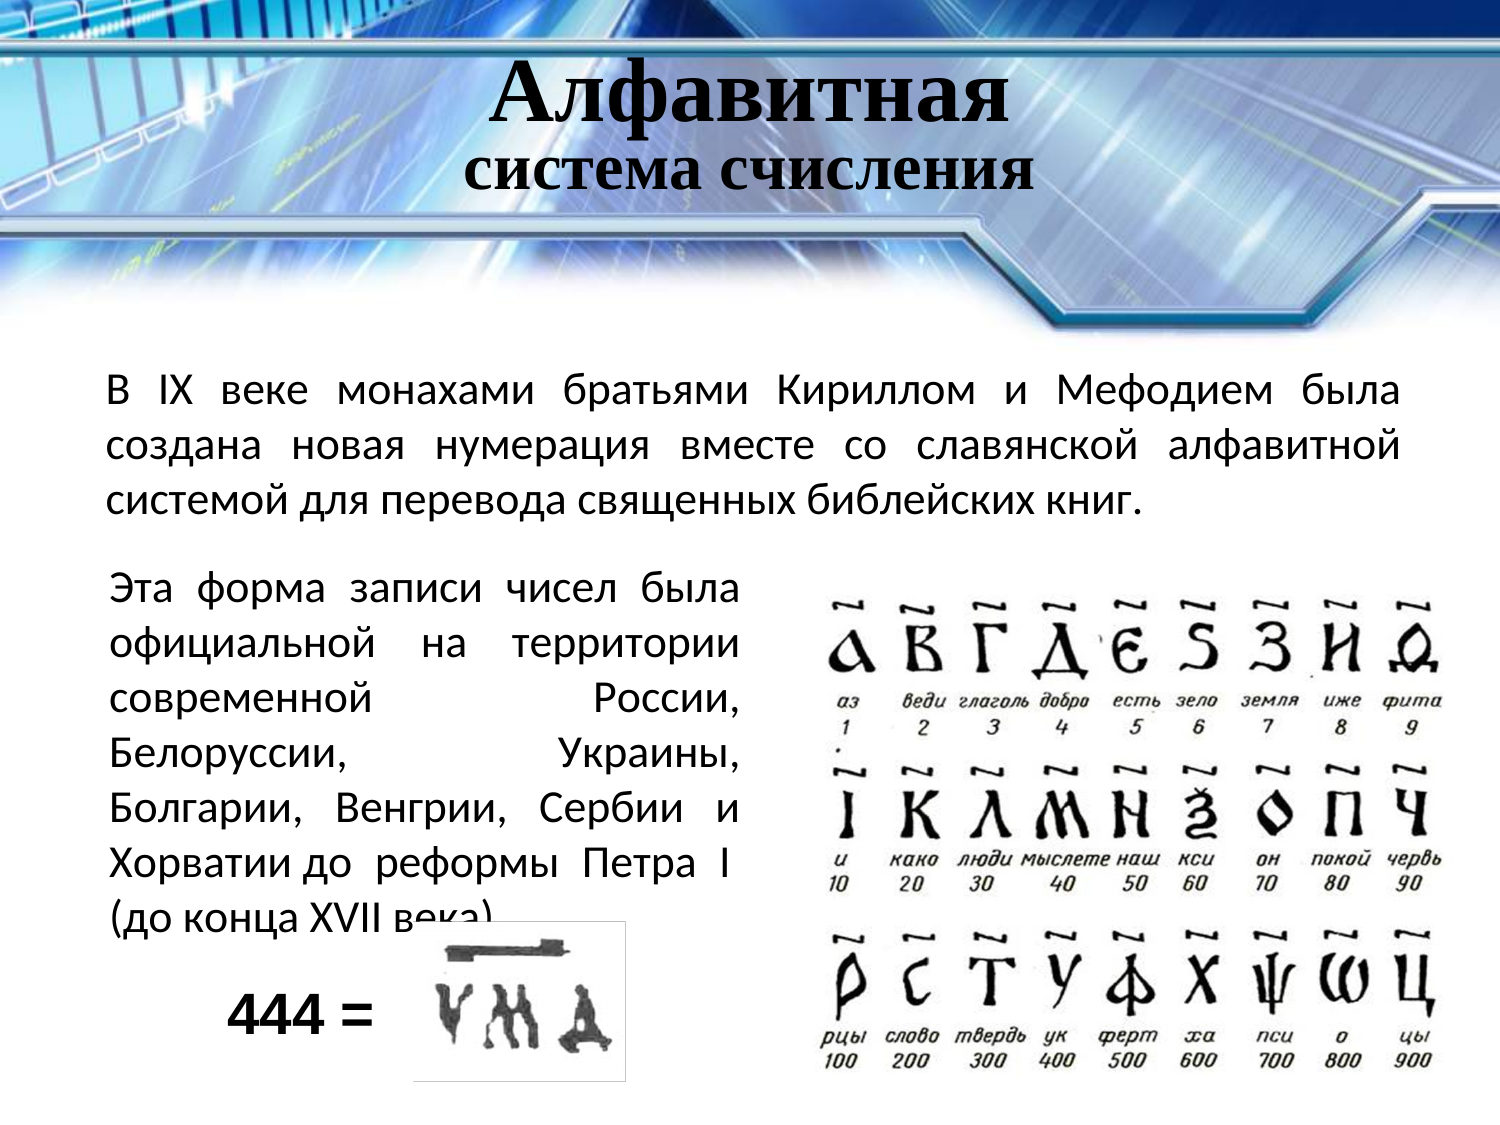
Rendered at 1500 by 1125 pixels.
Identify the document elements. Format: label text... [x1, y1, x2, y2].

text_box 444 = [212, 968, 438, 1124]
text_box Эта форма записи чисел была официальной на территории современной России, Белоруссии, Украины, Болгарии, Венгрии, Сербии и Хорватии до реформы Петра I (до конца XVII века). [94, 549, 756, 987]
picture [0, 0, 1500, 1125]
title Алфавитная система счисления [75, 32, 1426, 222]
text_box В IX веке монахами братьями Кириллом и Мефодием была создана новая нумерация вместе со славянской алфавитной системой для перевода священных библейских книг. [90, 351, 1418, 587]
